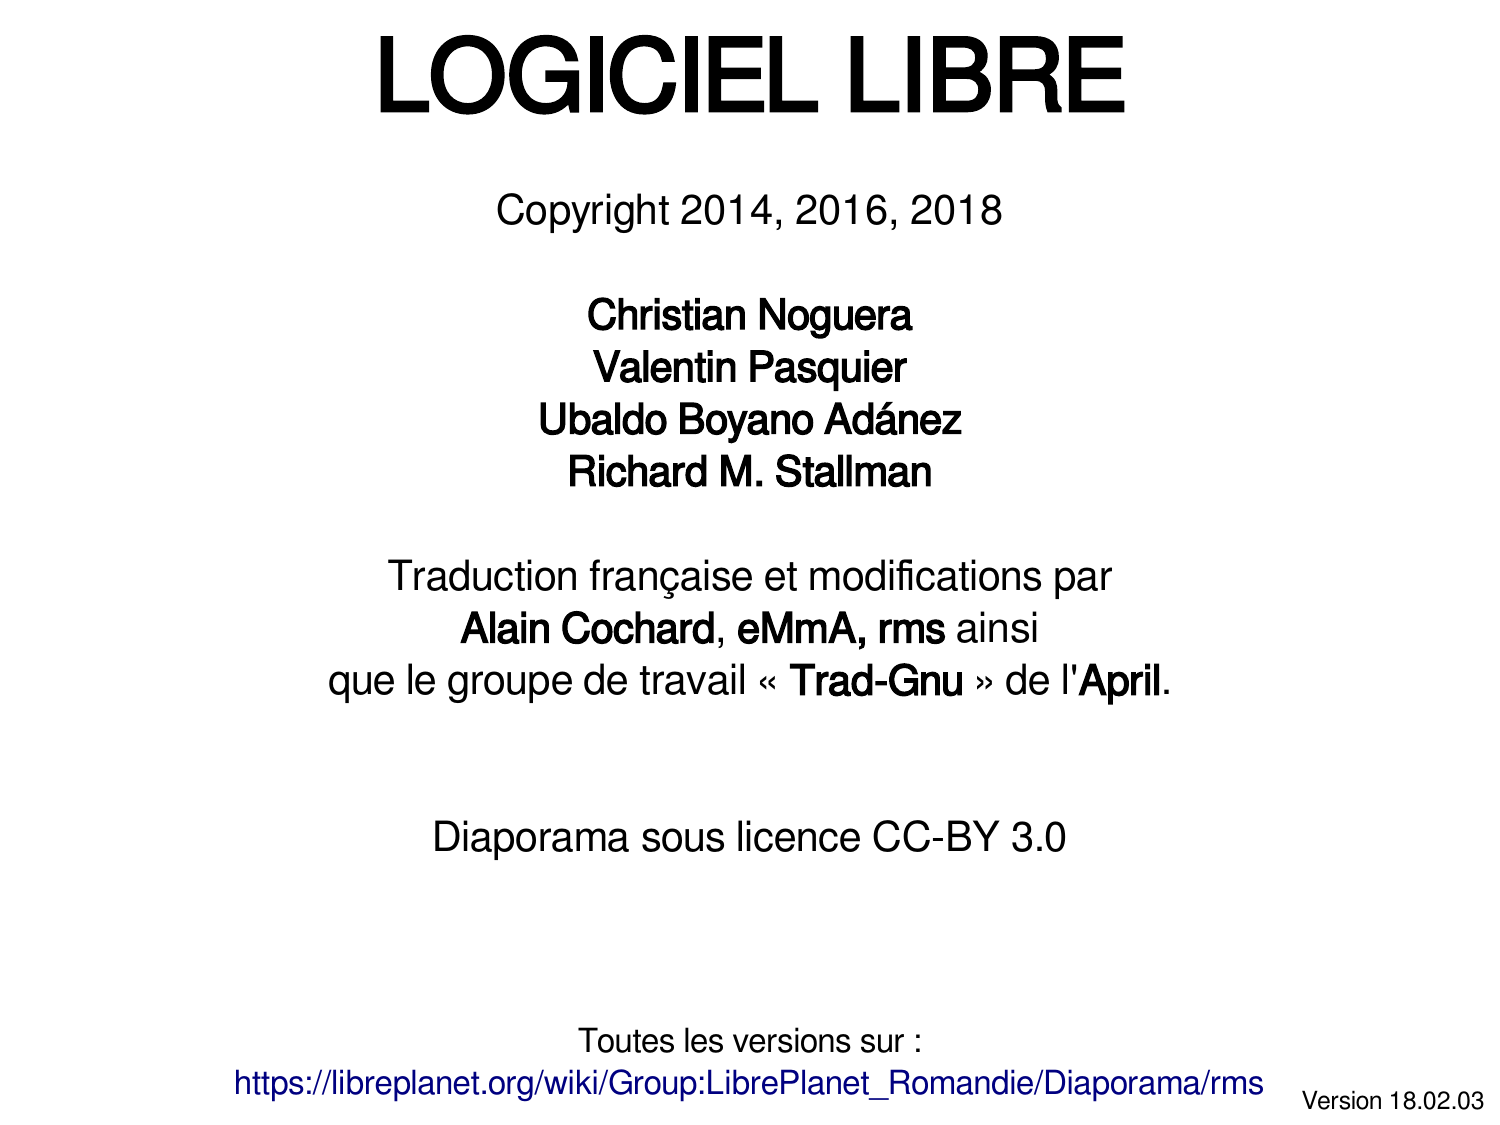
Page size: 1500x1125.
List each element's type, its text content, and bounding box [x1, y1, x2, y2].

text_box Version 18.02.03 [1015, 1078, 1500, 1125]
text_box LOGICIEL LIBRE Copyright 2014, 2016, 2018 Christian Noguera Valentin Pasquier Ubaldo Boyano Adánez Richard M. Stallman Traduction française et modifications par Alain Cochard, eMmA, rms ainsi que le groupe de travail « Trad-Gnu » de l'April. Diaporama sous licence CC-BY 3.0 Toutes les versions sur : https://libreplanet.org/wiki/Group:LibrePlanet_Romandie/Diaporama/rms [0, 0, 1500, 1125]
